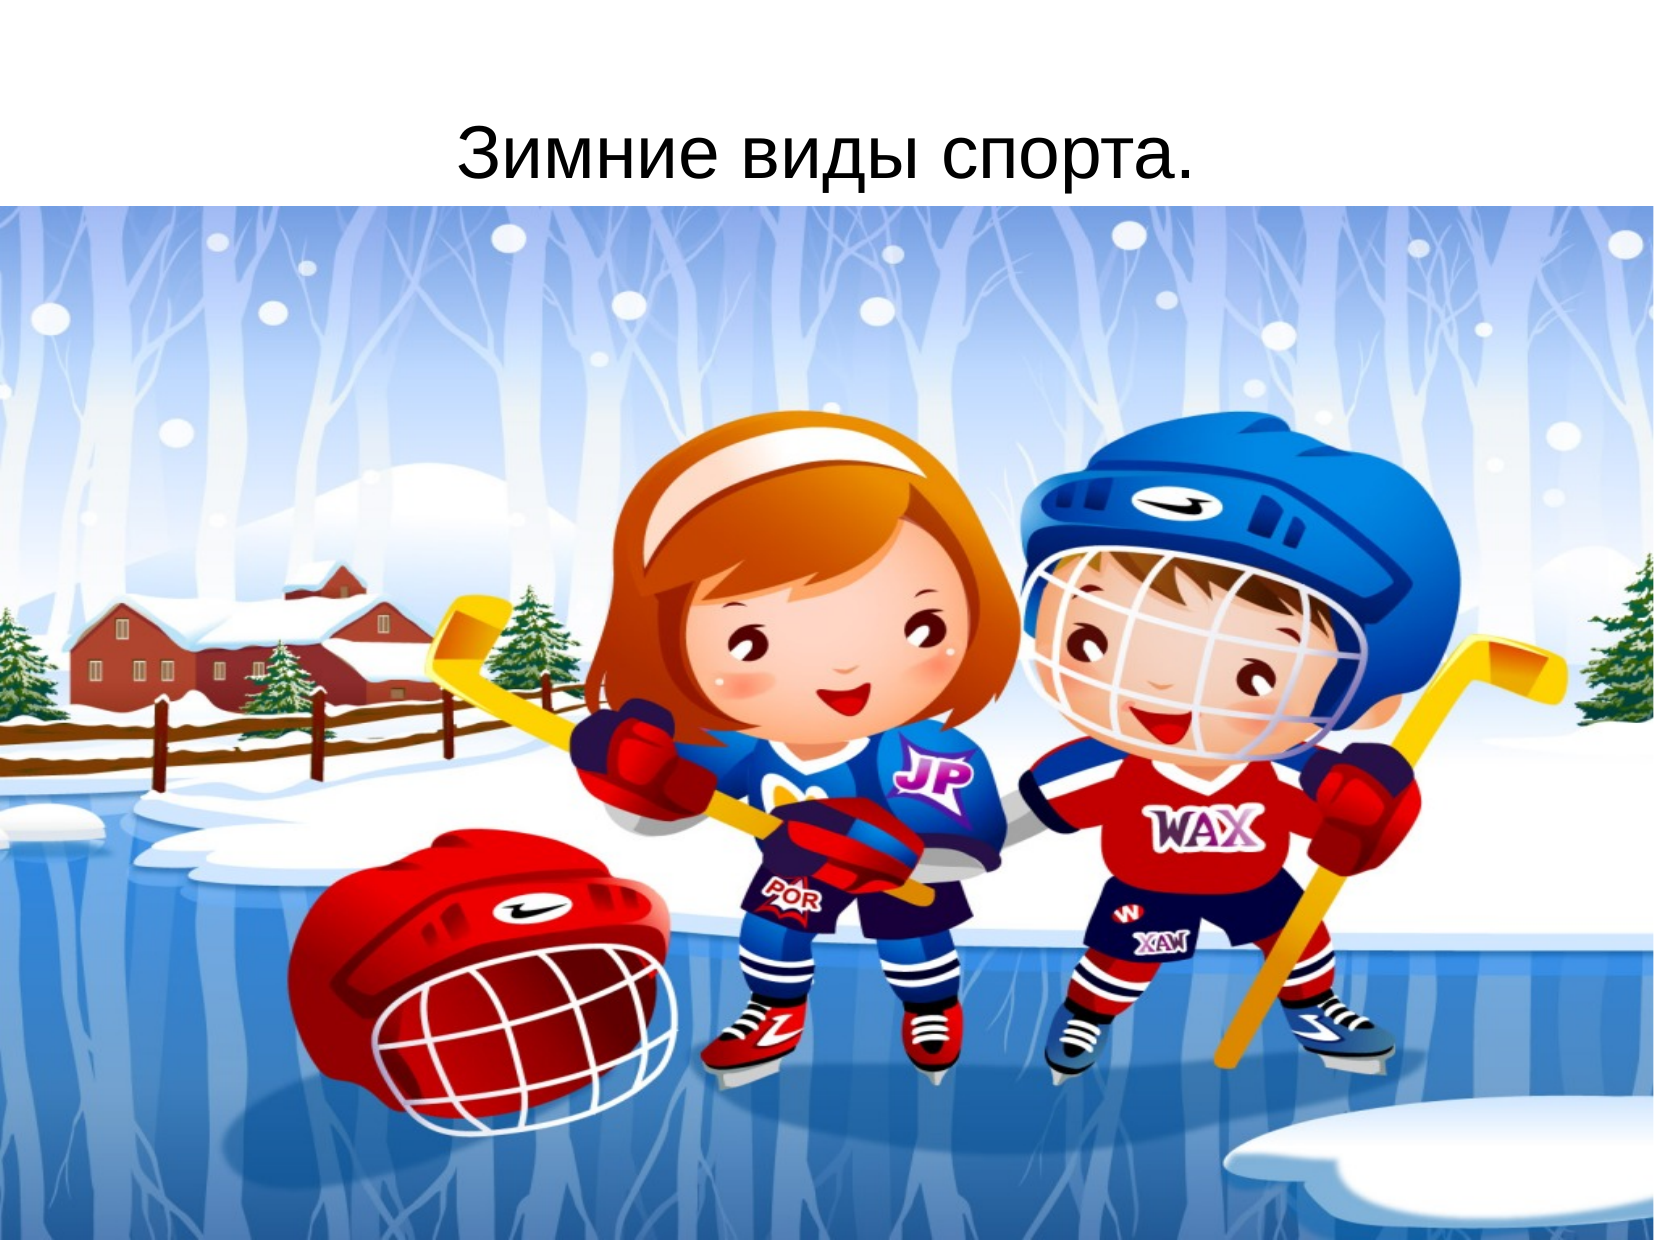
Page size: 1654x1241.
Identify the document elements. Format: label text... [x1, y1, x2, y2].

title Зимние виды спорта. [82, 56, 1571, 206]
picture [0, 206, 1654, 1241]
